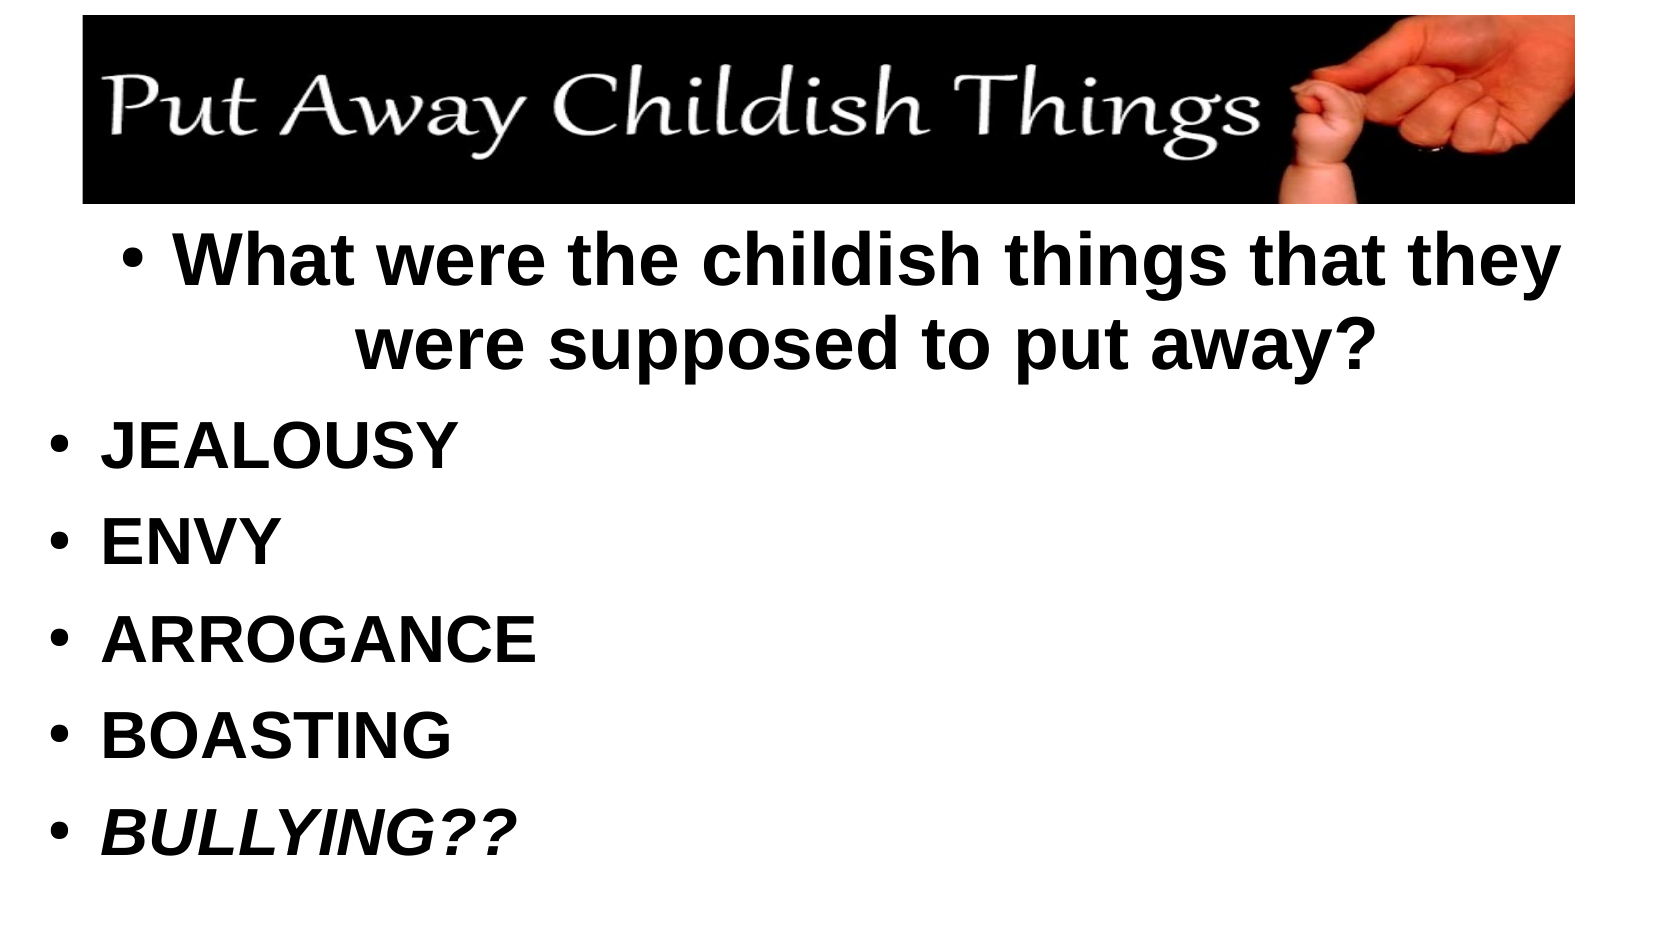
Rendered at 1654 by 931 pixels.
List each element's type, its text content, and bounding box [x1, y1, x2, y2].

picture [82, 15, 1576, 204]
list What were the childish things that they were supposed to put away? JEALOUSY ENVY ARROGANCE BOASTING BULLYING?? [30, 217, 1636, 901]
